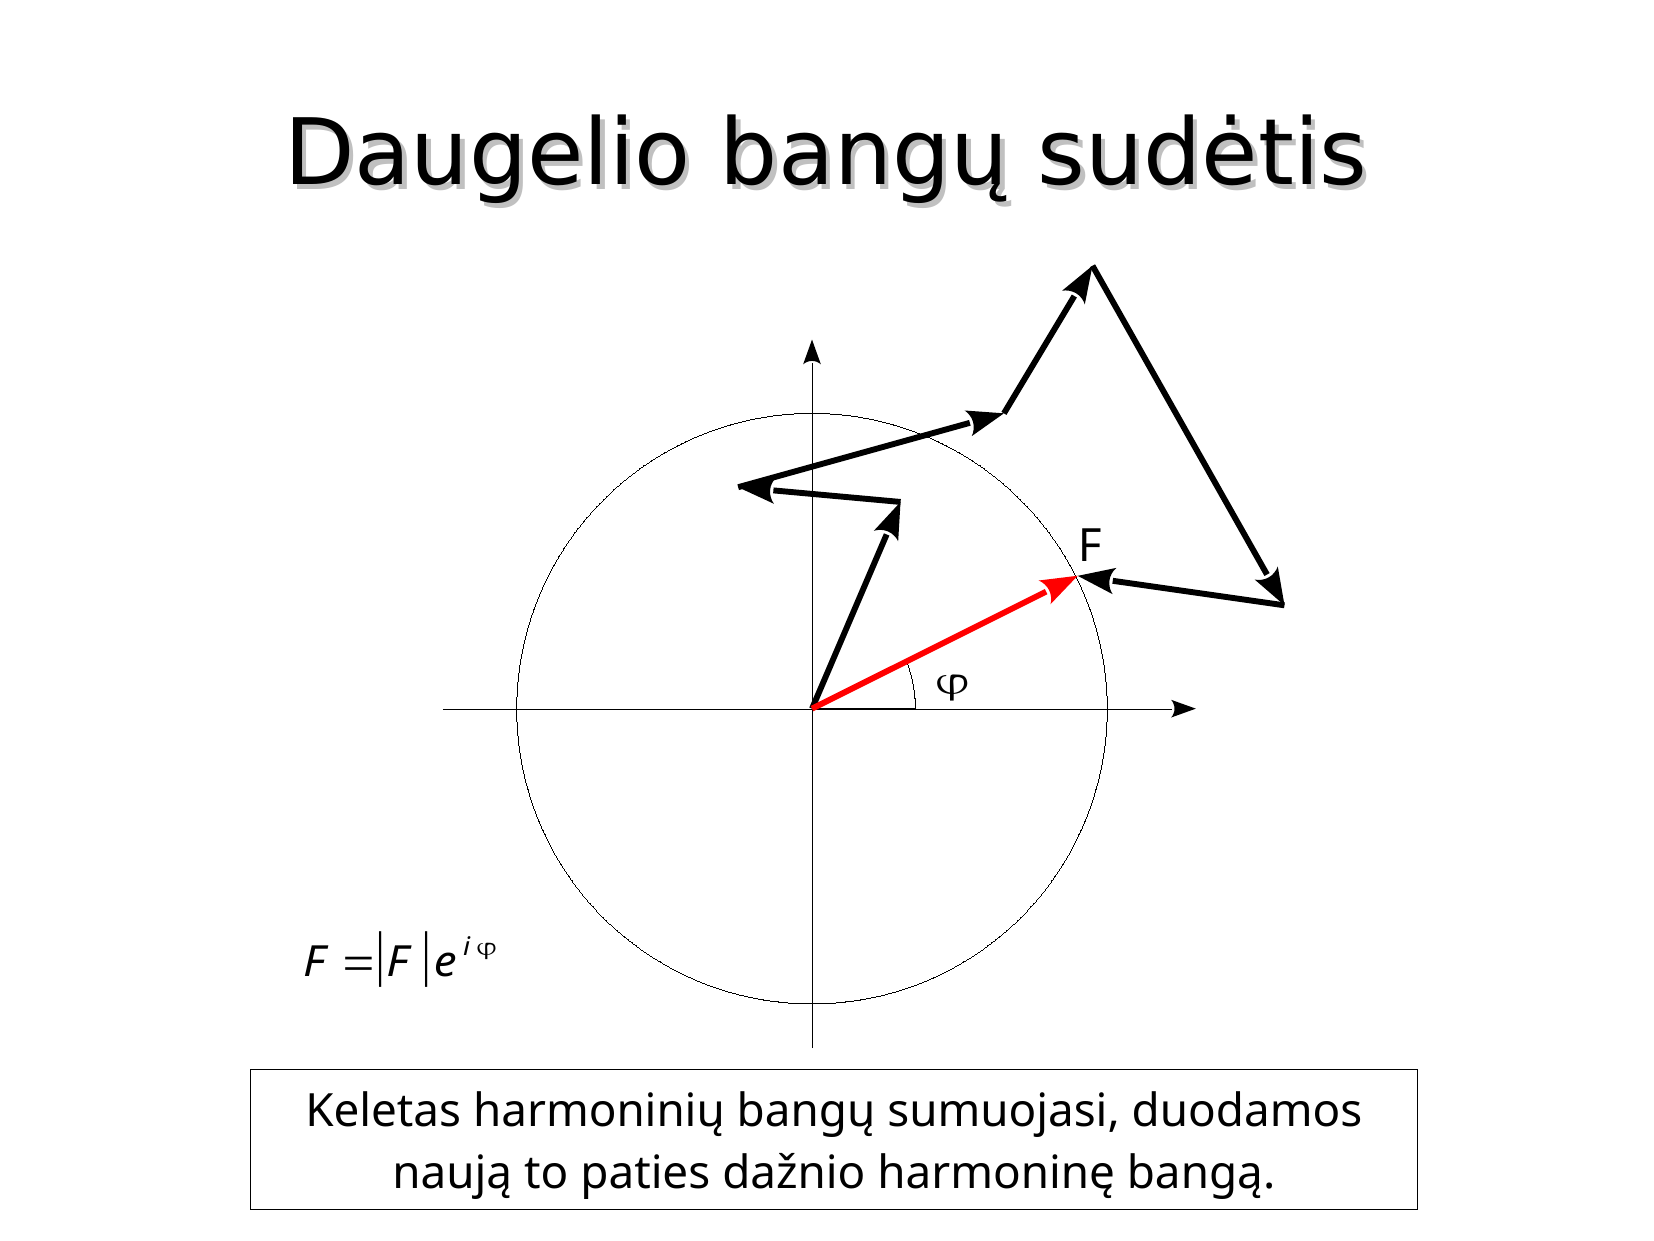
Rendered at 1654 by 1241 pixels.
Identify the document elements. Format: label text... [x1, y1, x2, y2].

text_box Keletas harmoninių bangų sumuojasi, duodamos naują to paties dažnio harmoninę bangą. [250, 1069, 1418, 1196]
text_box F [1063, 505, 1123, 576]
title Daugelio bangų sudėtis [82, 56, 1571, 250]
chart [295, 926, 504, 990]
chart [930, 649, 978, 707]
